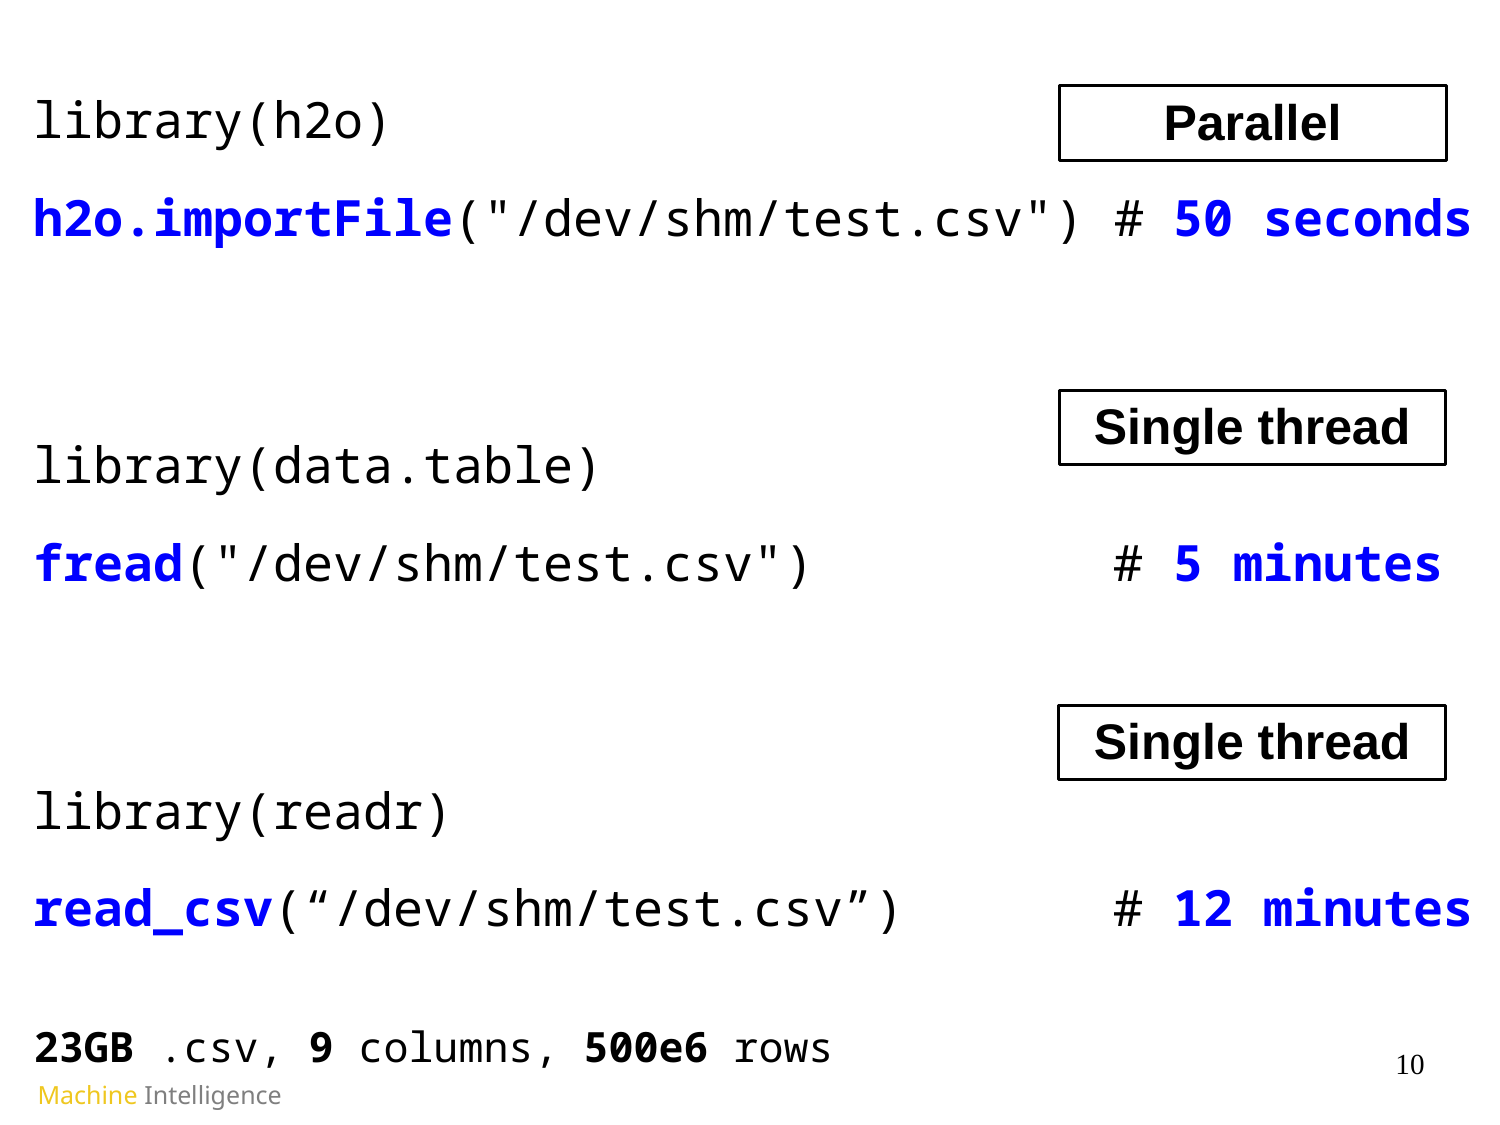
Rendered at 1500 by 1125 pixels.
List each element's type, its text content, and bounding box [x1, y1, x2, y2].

text_box Parallel [1059, 85, 1447, 161]
text_box [75, 132, 1426, 996]
list library(h2o) h2o.importFile("/dev/shm/test.csv") # 50 seconds library(data.table) fread("/dev/shm/test.csv") # 5 minutes library(readr) read_csv(“/dev/shm/test.csv”) # 12 minutes 23GB .csv, 9 columns, 500e6 rows [33, 85, 1058, 988]
text_box Single thread [1058, 705, 1446, 780]
list library(h2o) h2o.importFile("/dev/shm/test.csv") # 50 seconds library(data.table) fread("/dev/shm/test.csv") # 5 minutes library(readr) read_csv(“/dev/shm/test.csv”) # 12 minutes 23GB .csv, 9 columns, 500e6 rows [1426, 85, 1489, 988]
text_box Single thread [1059, 390, 1446, 465]
